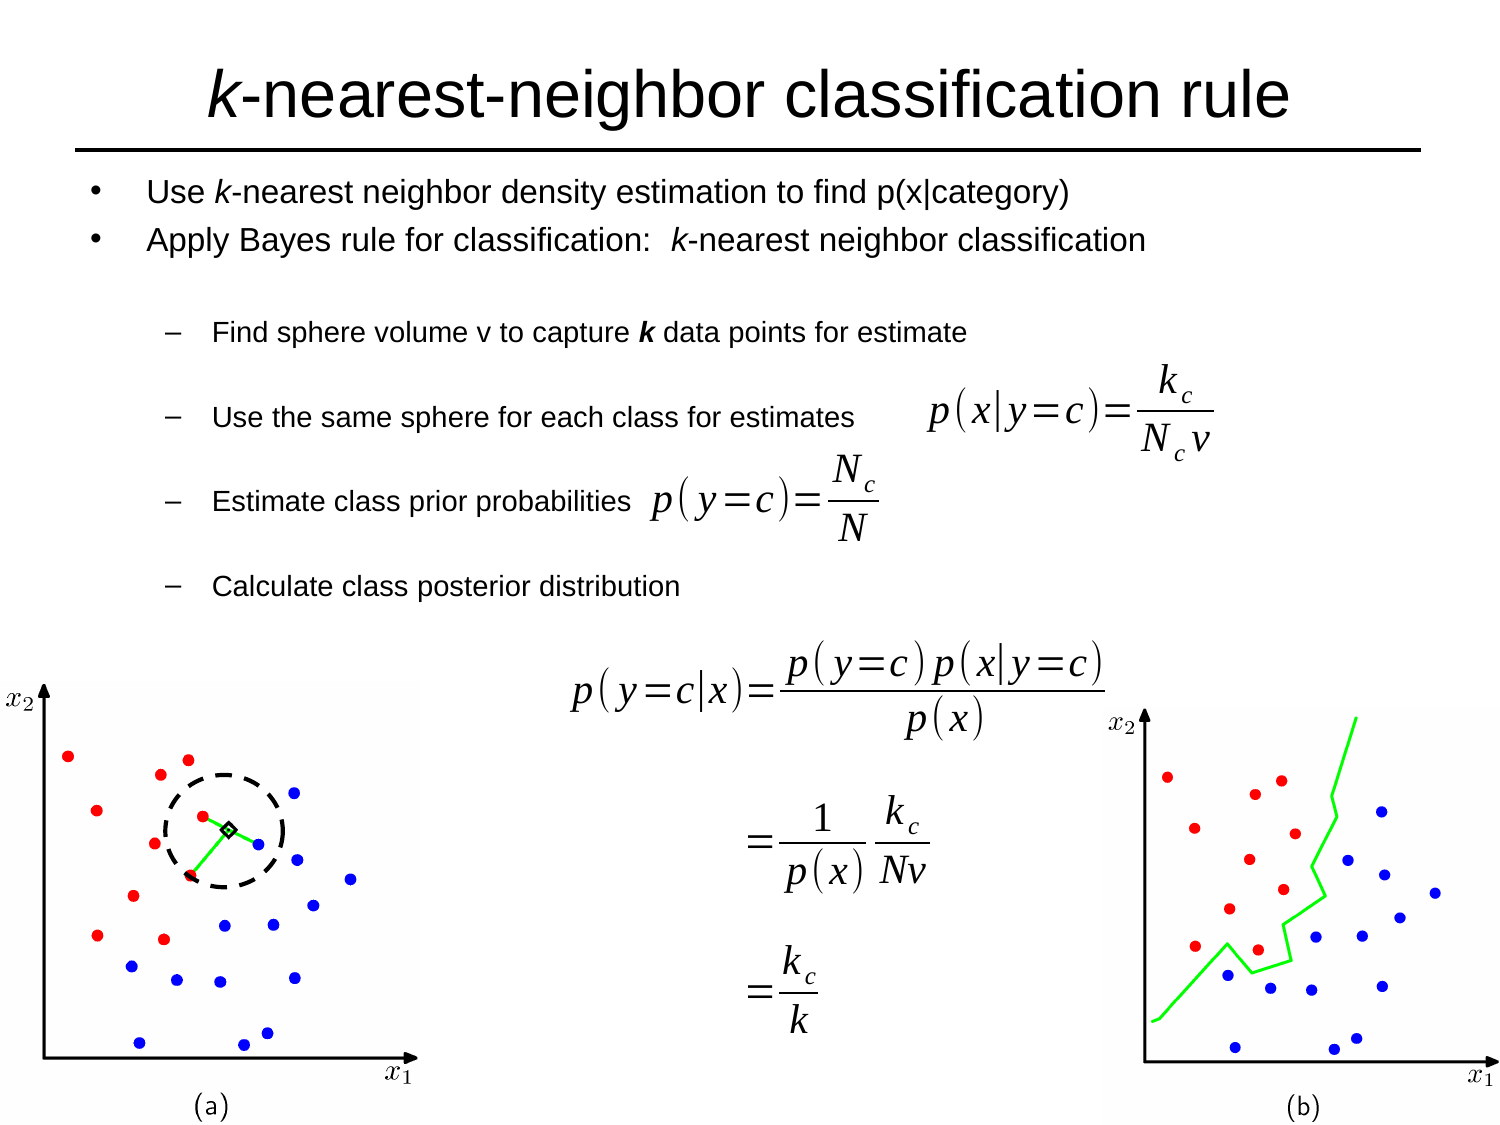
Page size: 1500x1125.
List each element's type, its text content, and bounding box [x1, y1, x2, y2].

picture [0, 681, 420, 1125]
picture [1103, 706, 1500, 1125]
chart [736, 937, 827, 1043]
list Use k-nearest neighbor density estimation to find p(x|category) Apply Bayes rule for classification: k-nearest neighbor classification Find sphere volume v to capture k data points for estimate Use the same sphere for each class for estimates Estimate class prior probabilities Calculate class posterior distribution [75, 162, 1426, 1101]
chart [919, 356, 1223, 468]
chart [642, 445, 887, 551]
chart [562, 637, 1114, 745]
title k-nearest-neighbor classification rule [75, 43, 1426, 139]
chart [736, 787, 938, 897]
